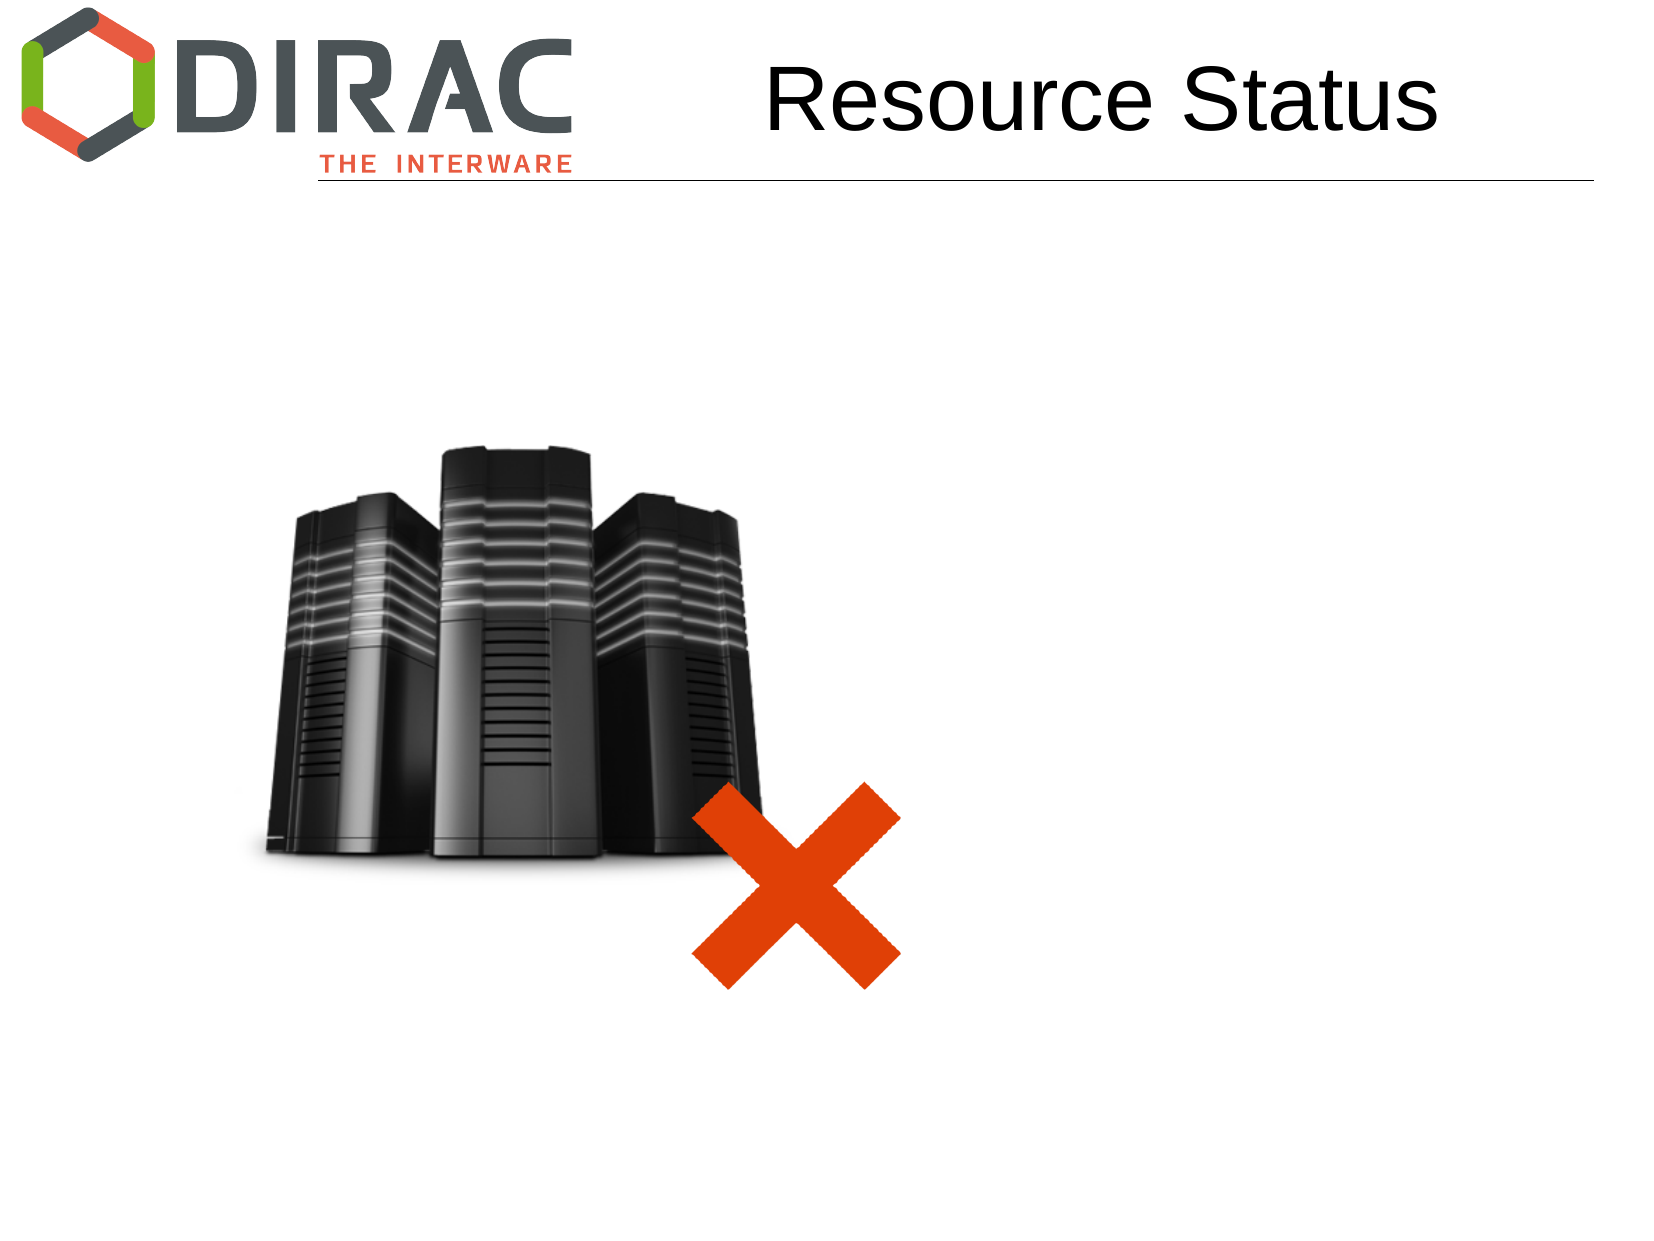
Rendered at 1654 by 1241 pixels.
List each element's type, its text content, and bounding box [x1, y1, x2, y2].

title Resource Status [615, 32, 1591, 166]
picture [4, 0, 589, 181]
picture [234, 445, 901, 991]
